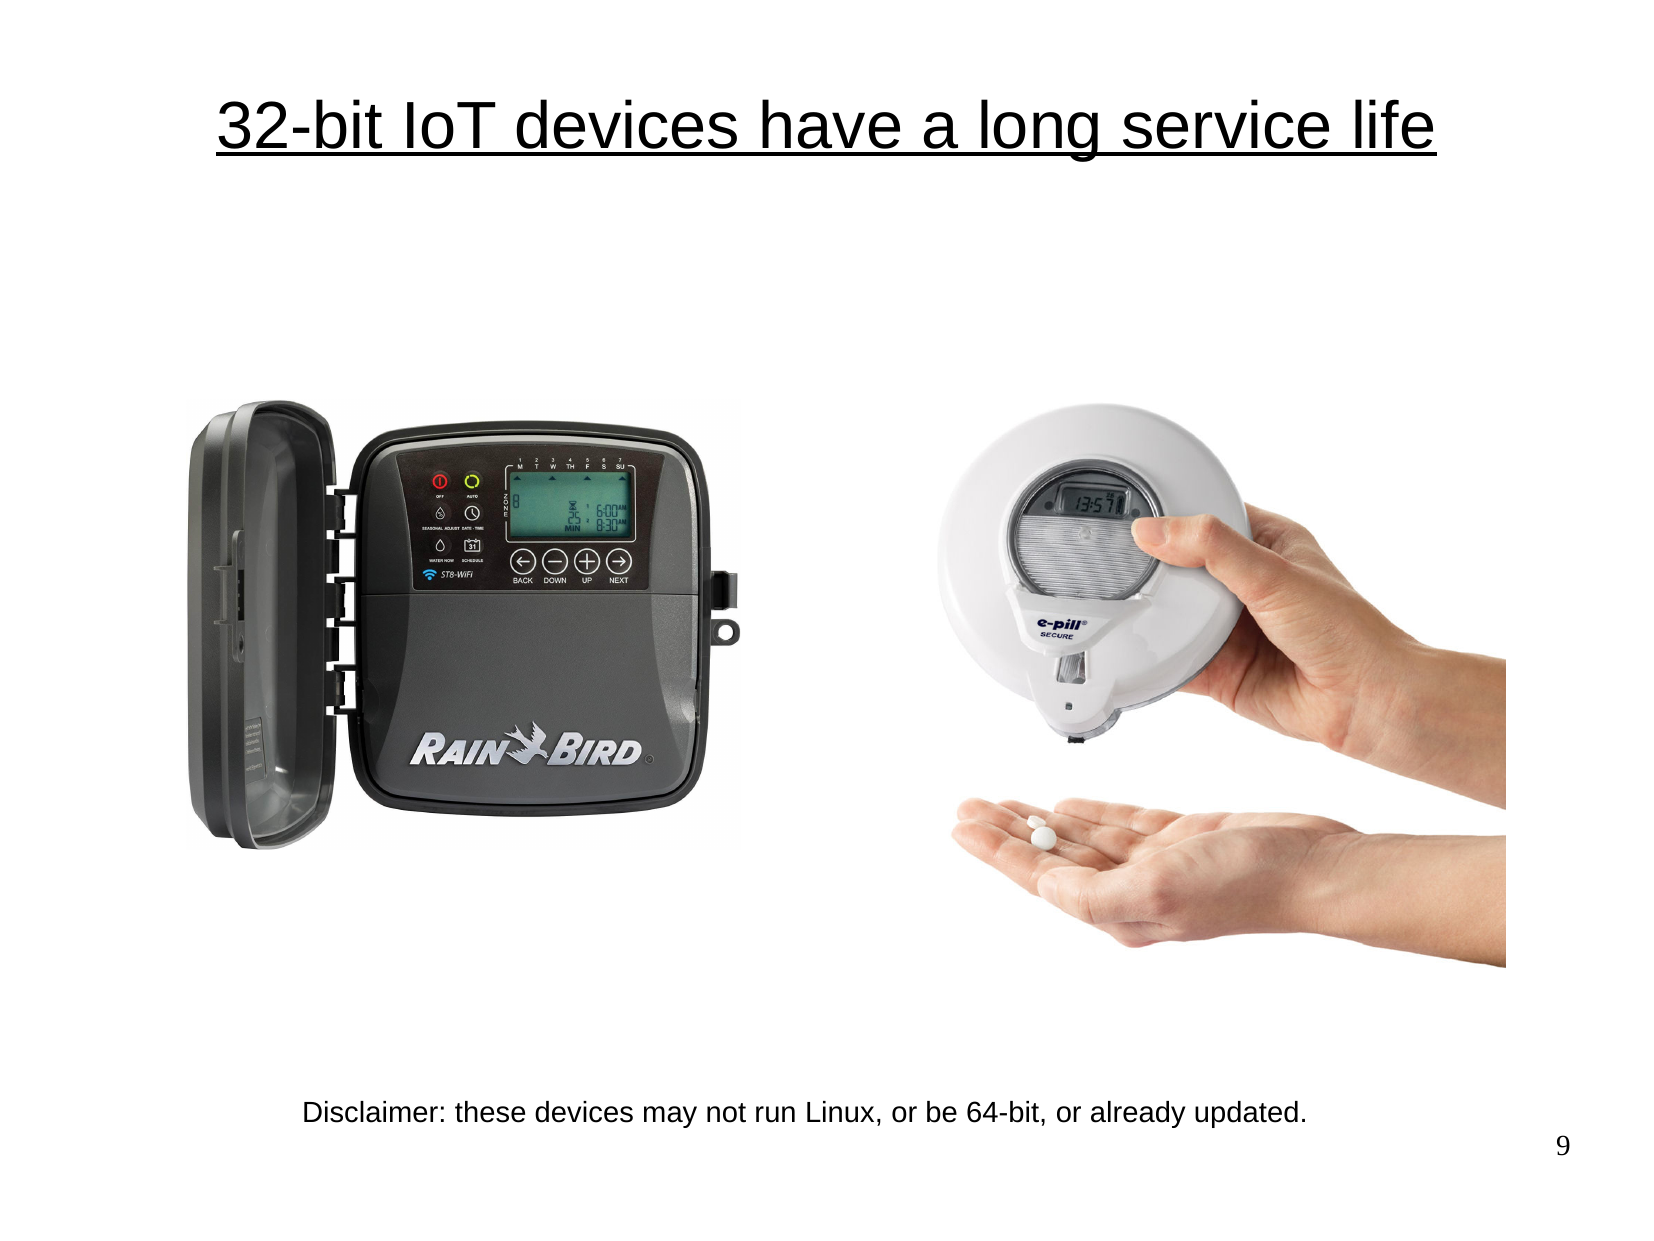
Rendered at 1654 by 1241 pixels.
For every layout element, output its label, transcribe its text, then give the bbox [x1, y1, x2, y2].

text_box Disclaimer: these devices may not run Linux, or be 64-bit, or already updated. [287, 1088, 1325, 1137]
picture [186, 399, 741, 850]
picture [831, 385, 1506, 986]
title 32-bit IoT devices have a long service life [216, 87, 1438, 238]
